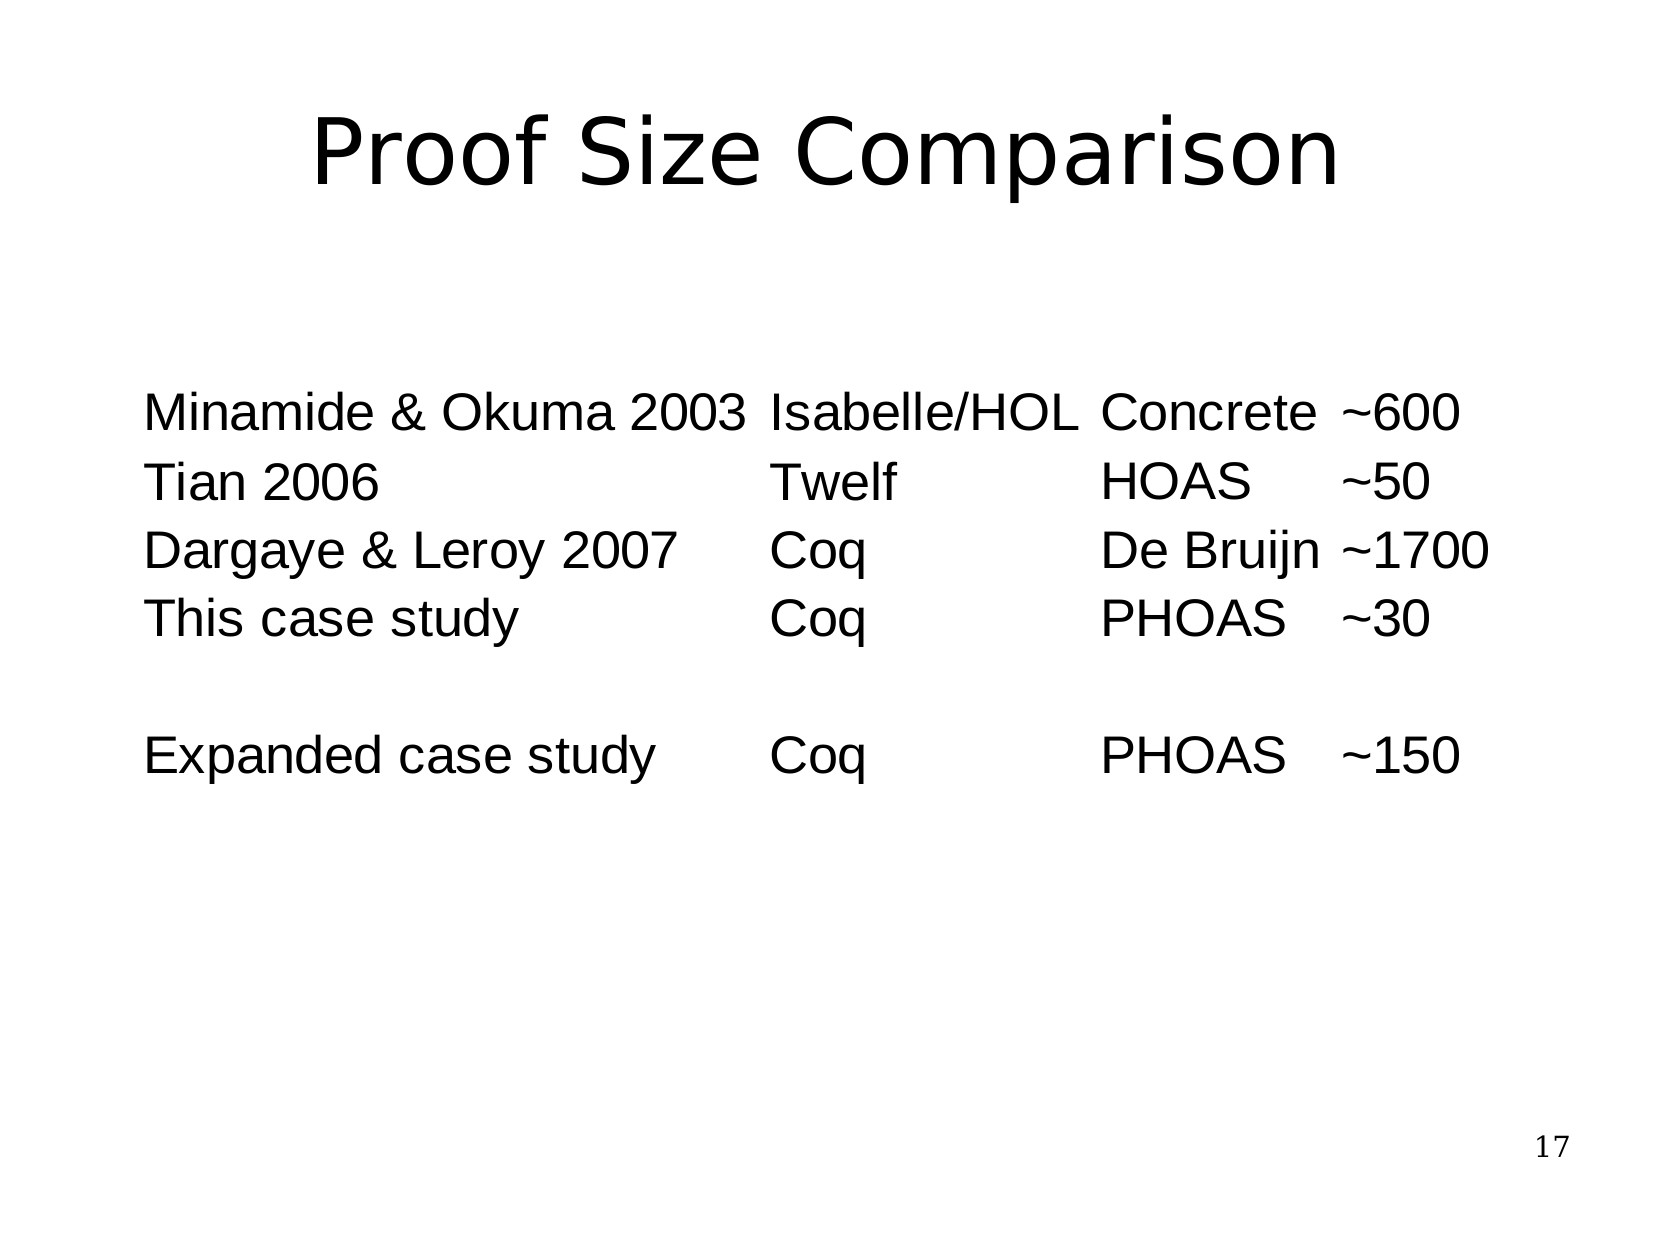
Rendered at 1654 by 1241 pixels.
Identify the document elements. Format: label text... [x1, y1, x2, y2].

chart [141, 379, 1513, 861]
title Proof Size Comparison [82, 49, 1571, 257]
